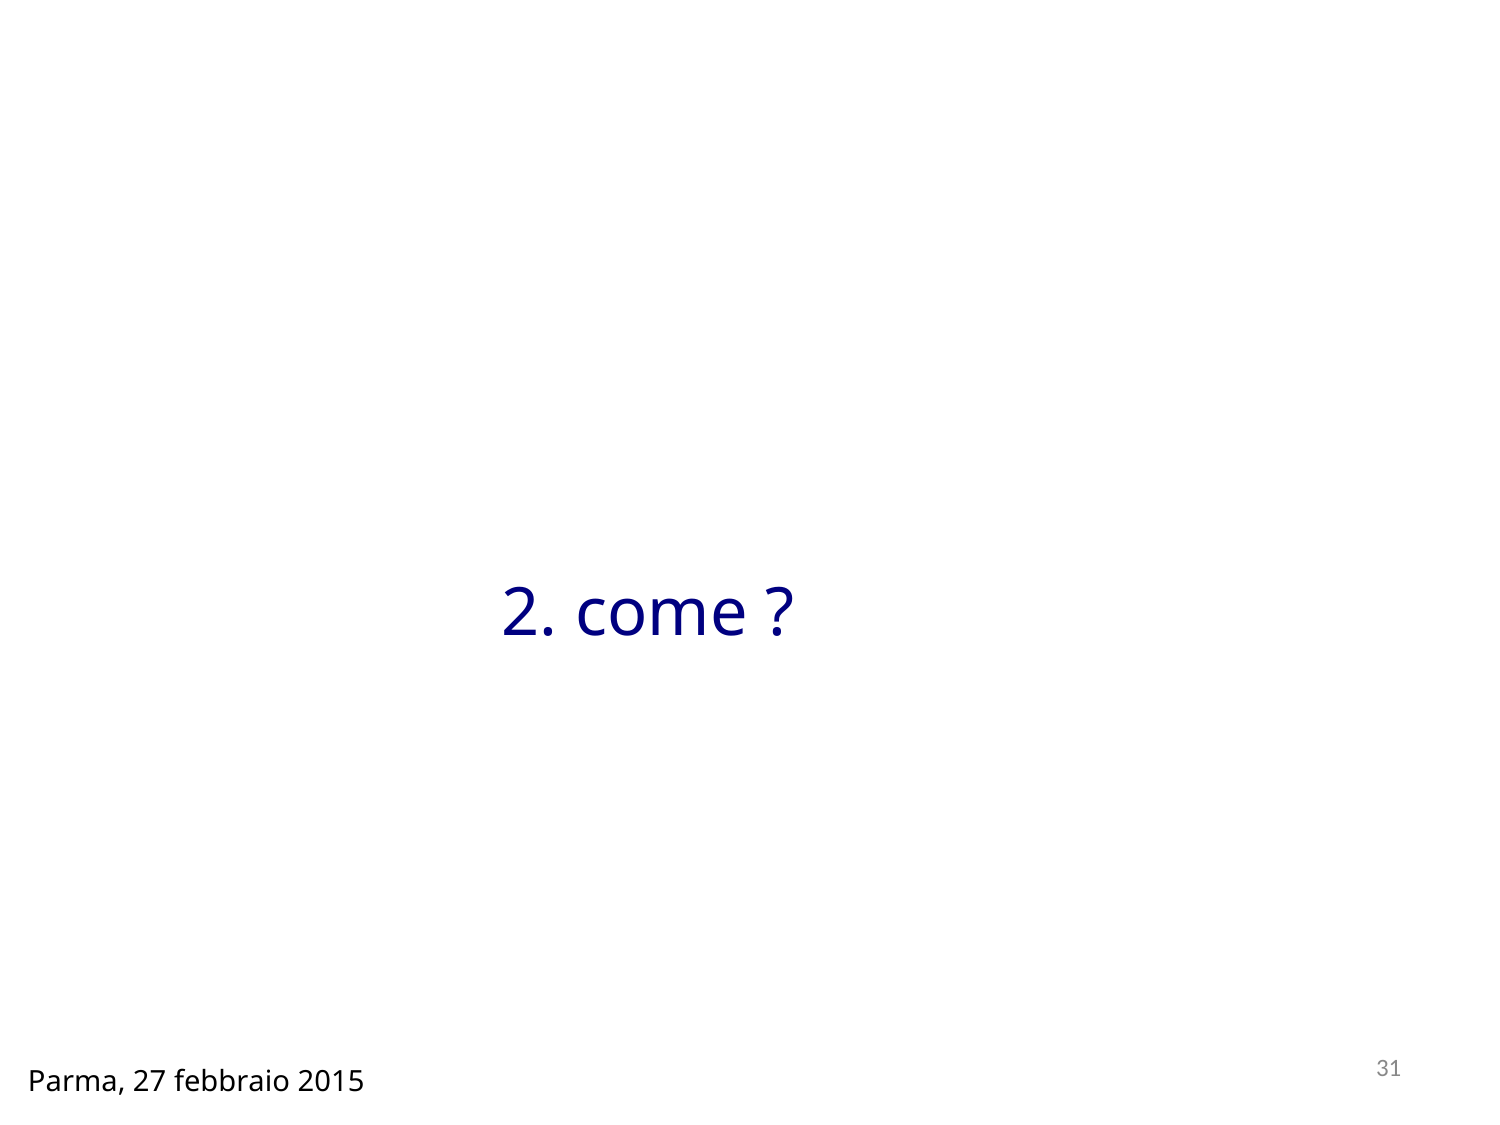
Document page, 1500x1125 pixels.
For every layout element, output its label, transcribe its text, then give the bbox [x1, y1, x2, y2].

text_box 2. come ? [501, 274, 1064, 916]
text_box <number> [1074, 1042, 1417, 1095]
